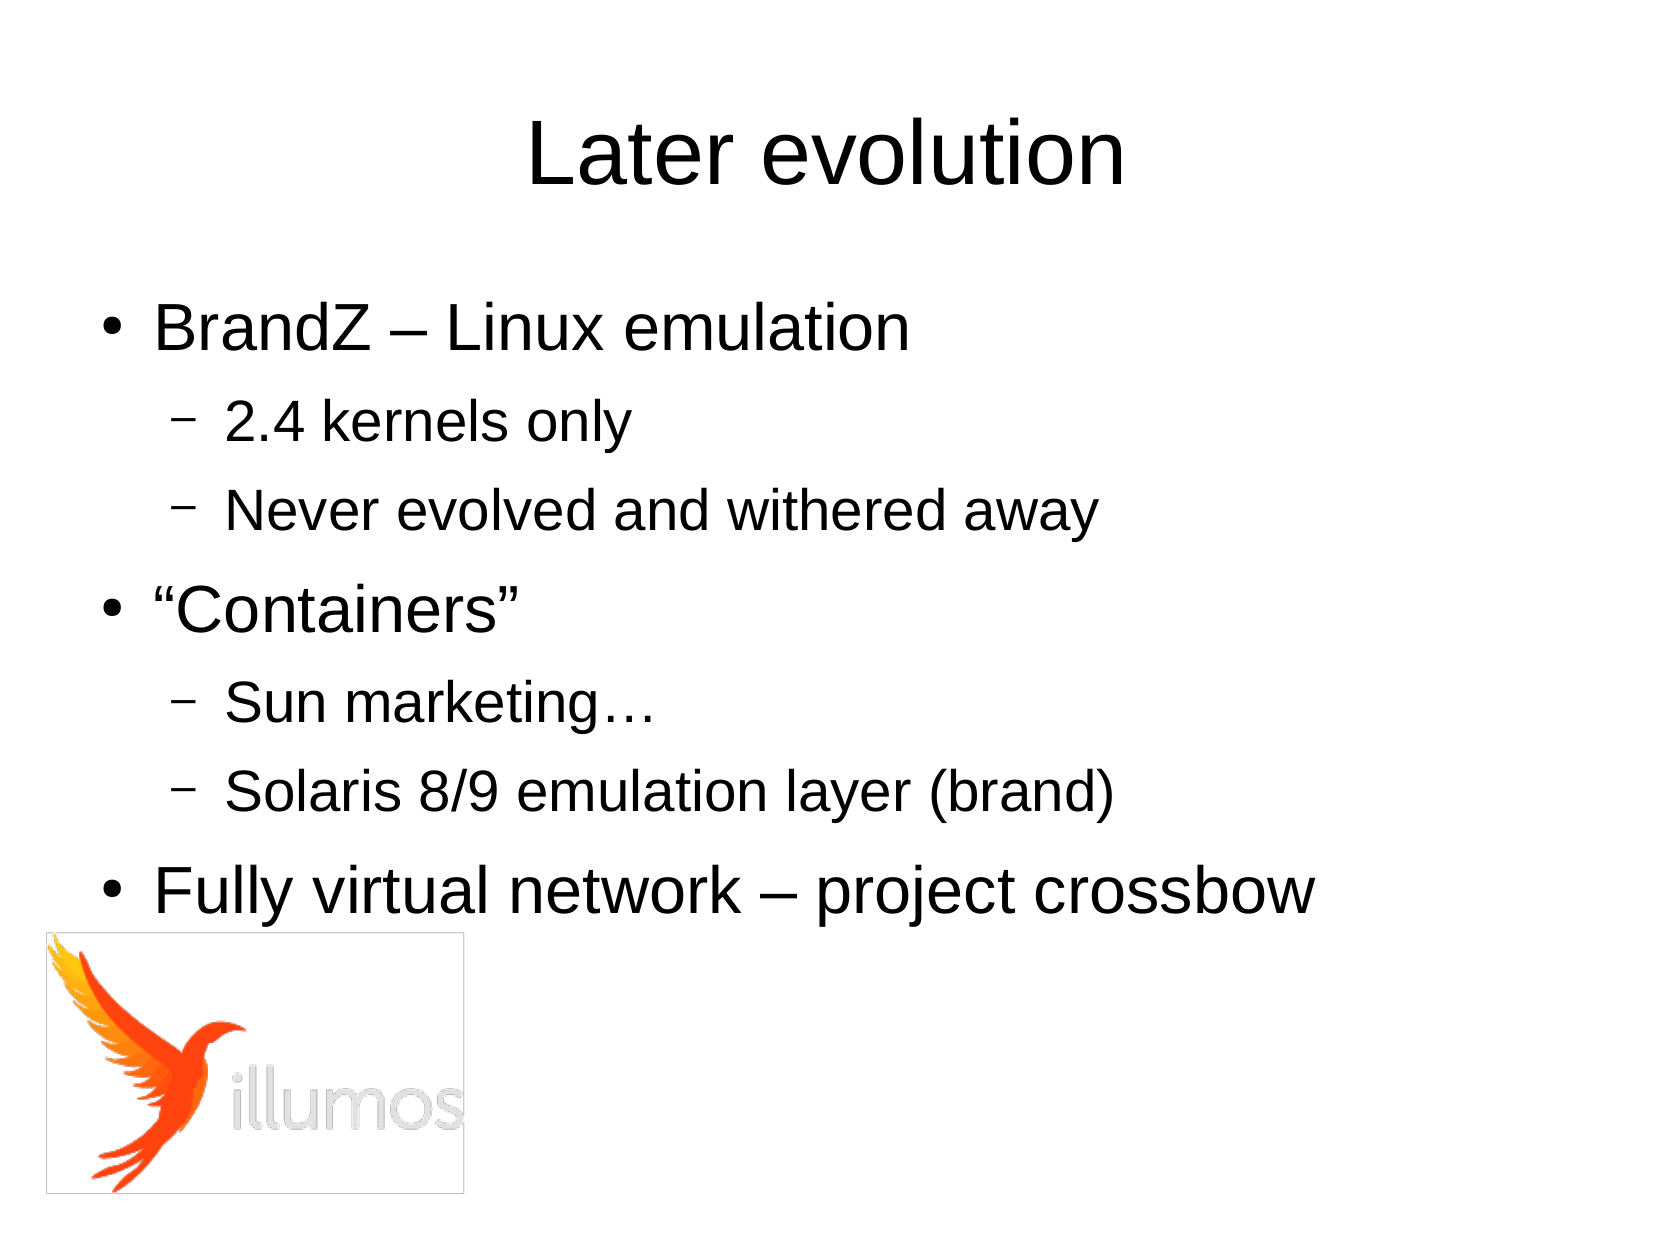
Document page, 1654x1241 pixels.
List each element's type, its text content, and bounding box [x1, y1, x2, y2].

picture [0, 886, 511, 1241]
list BrandZ – Linux emulation 2.4 kernels only Never evolved and withered away “Containers” Sun marketing… Solaris 8/9 emulation layer (brand) Fully virtual network – project crossbow [82, 290, 1571, 1010]
title Later evolution [82, 49, 1571, 257]
